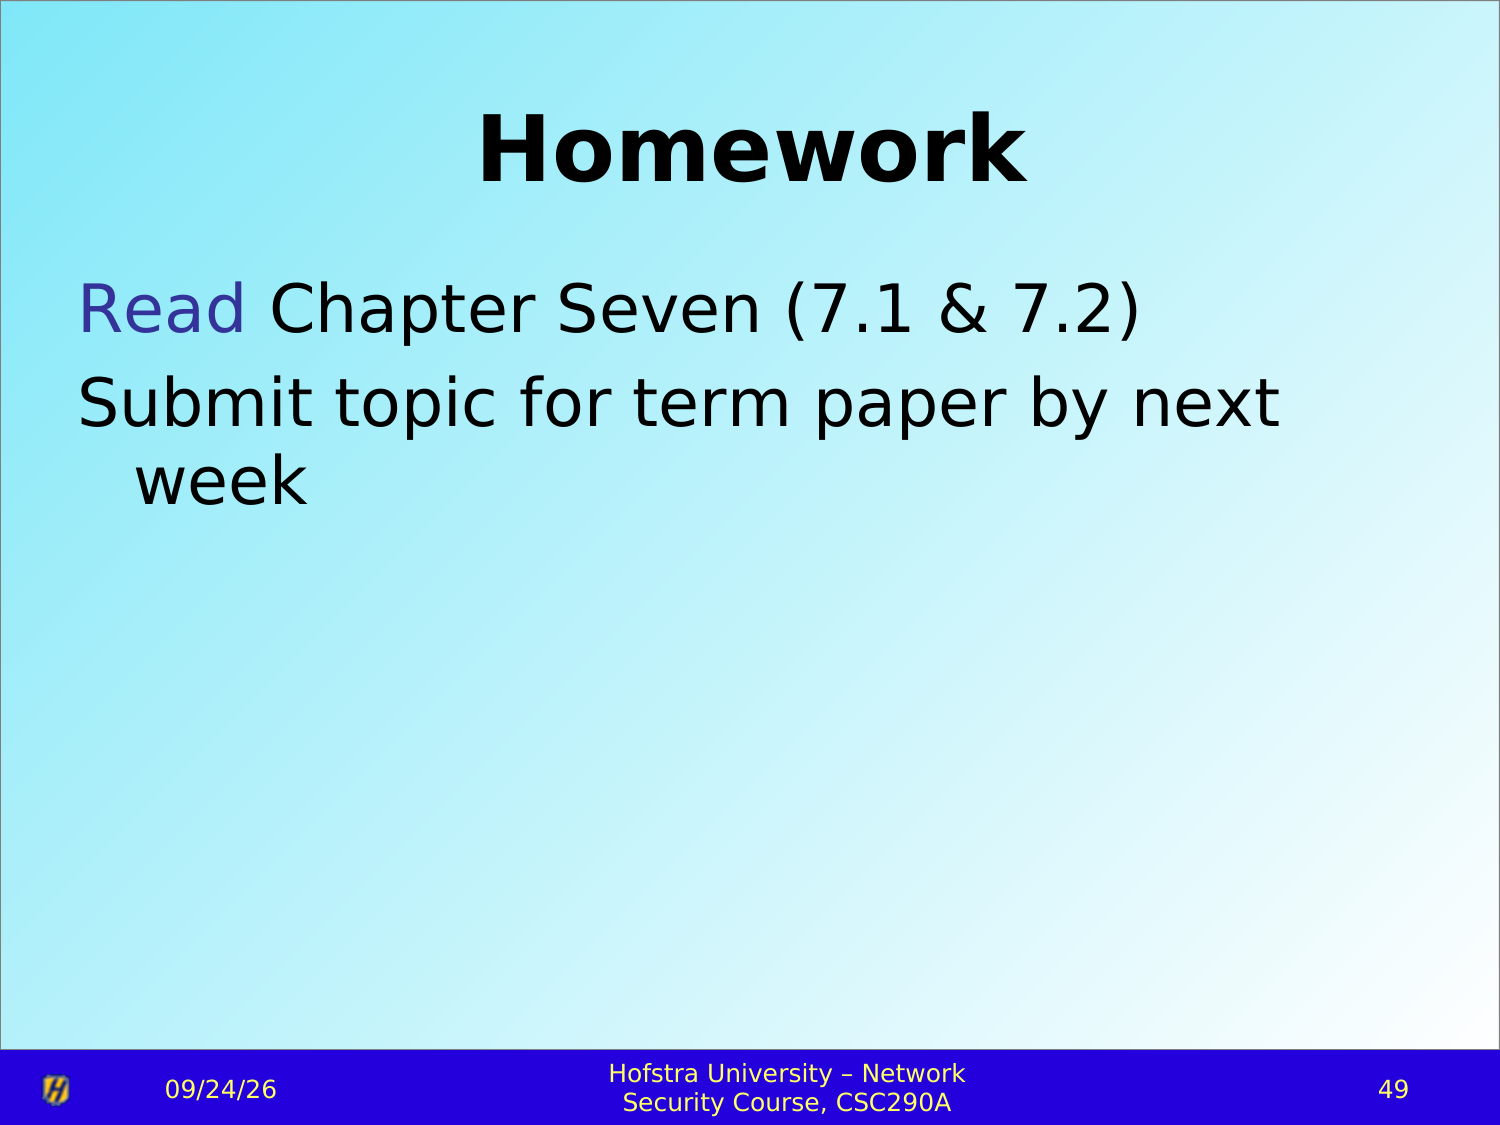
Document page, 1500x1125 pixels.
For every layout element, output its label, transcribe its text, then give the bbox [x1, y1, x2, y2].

list Read Chapter Seven (7.1 & 7.2) Submit topic for term paper by next week [62, 262, 1413, 913]
title Homework [112, 85, 1391, 212]
picture [37, 1072, 76, 1110]
